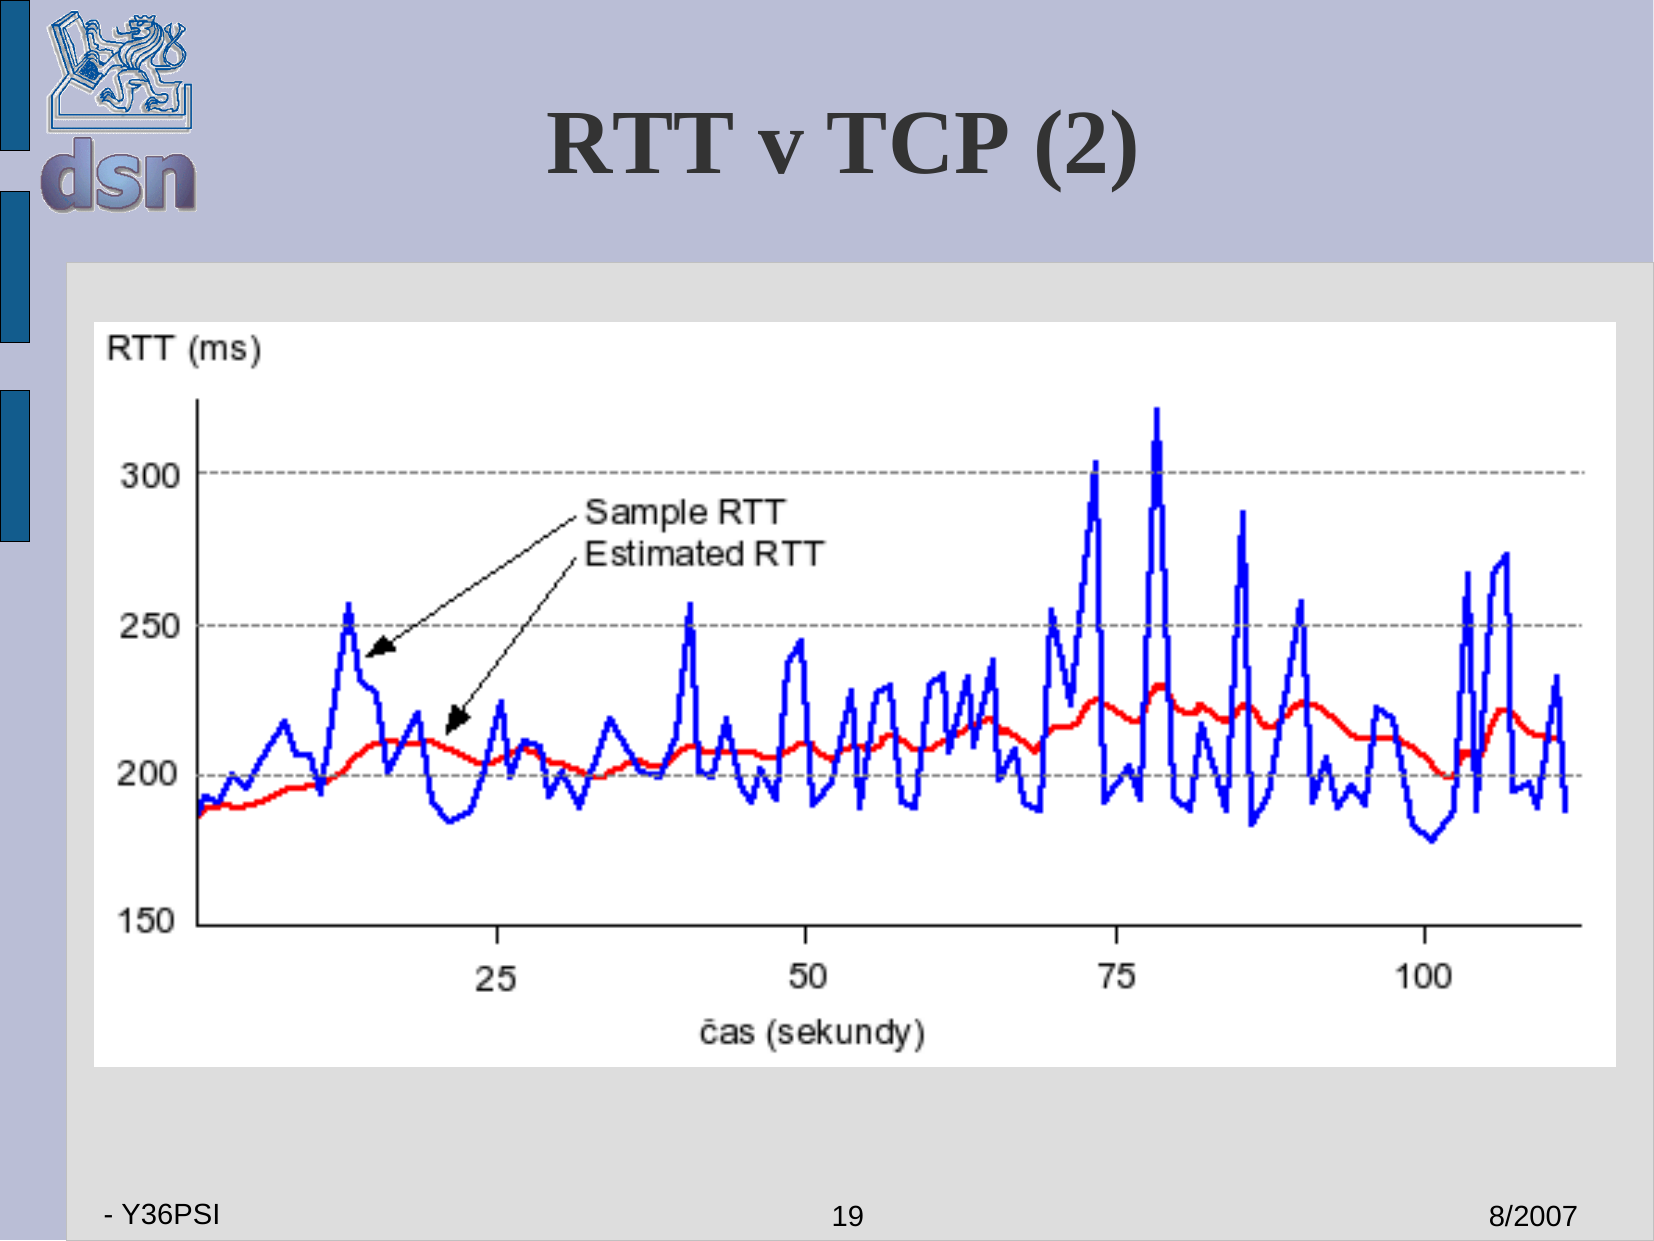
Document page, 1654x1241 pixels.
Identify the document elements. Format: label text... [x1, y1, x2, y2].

picture [94, 322, 1616, 1067]
picture [10, 10, 223, 230]
title RTT v TCP (2) [210, 39, 1478, 247]
